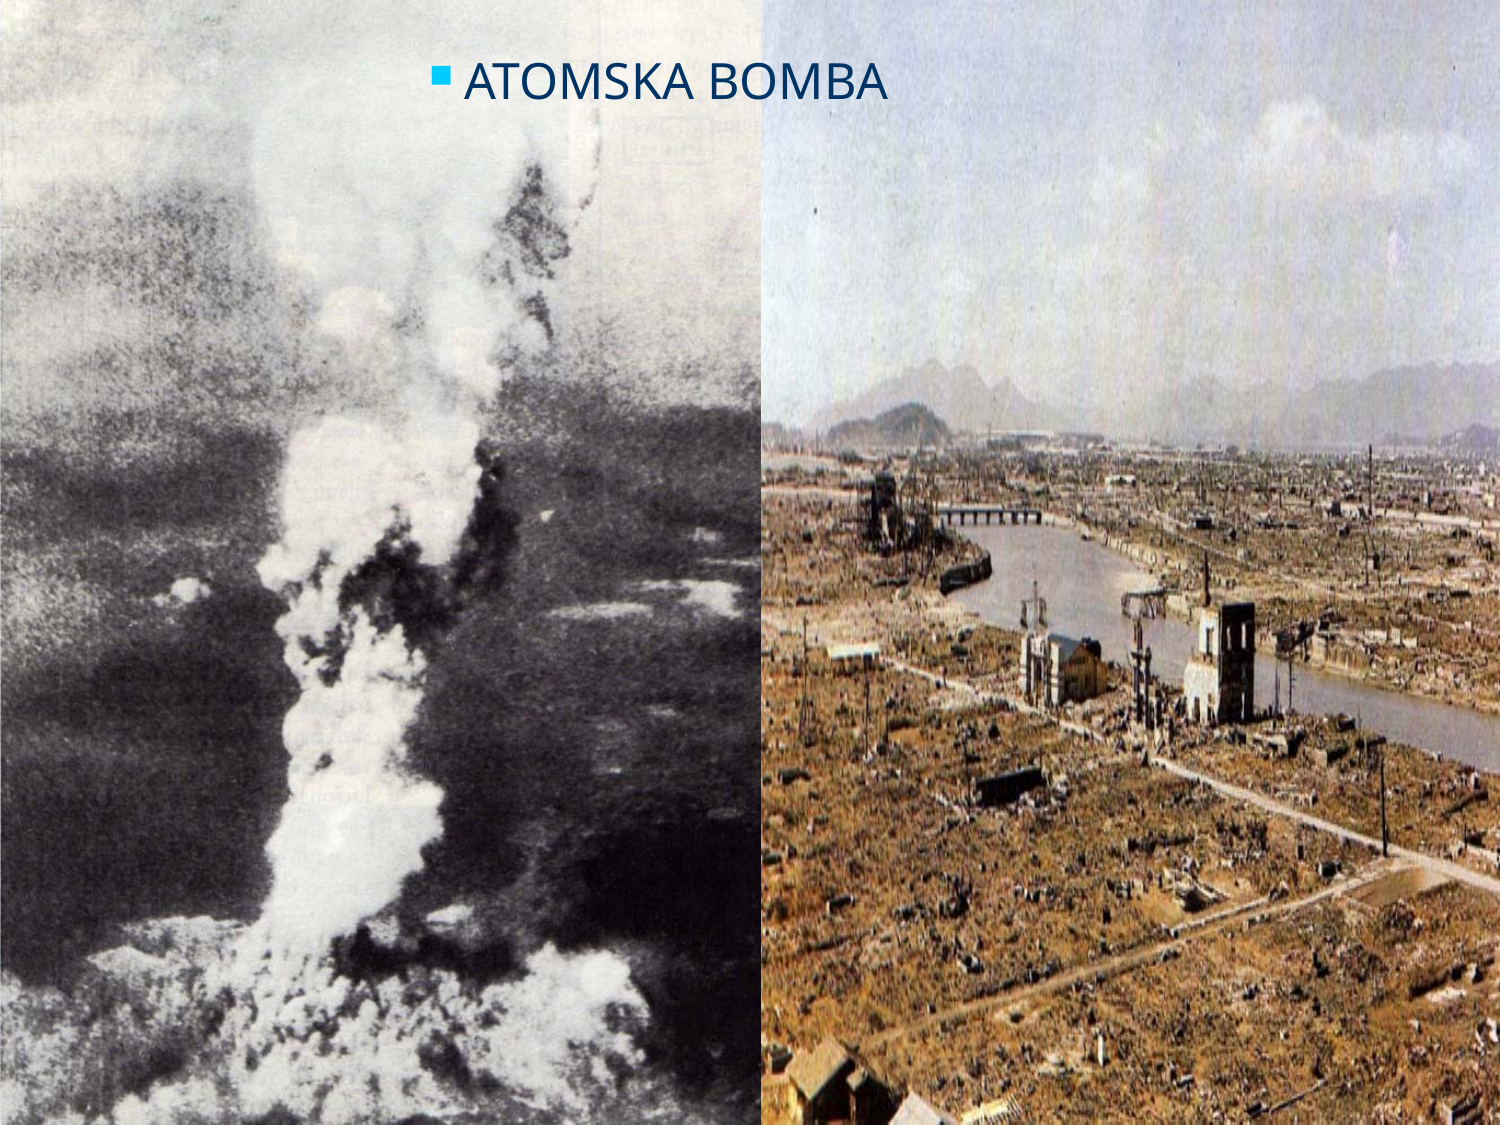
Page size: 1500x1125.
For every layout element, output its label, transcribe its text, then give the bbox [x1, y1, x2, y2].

text_box ATOMSKA BOMBA [348, 42, 904, 118]
picture [0, 0, 1500, 1125]
